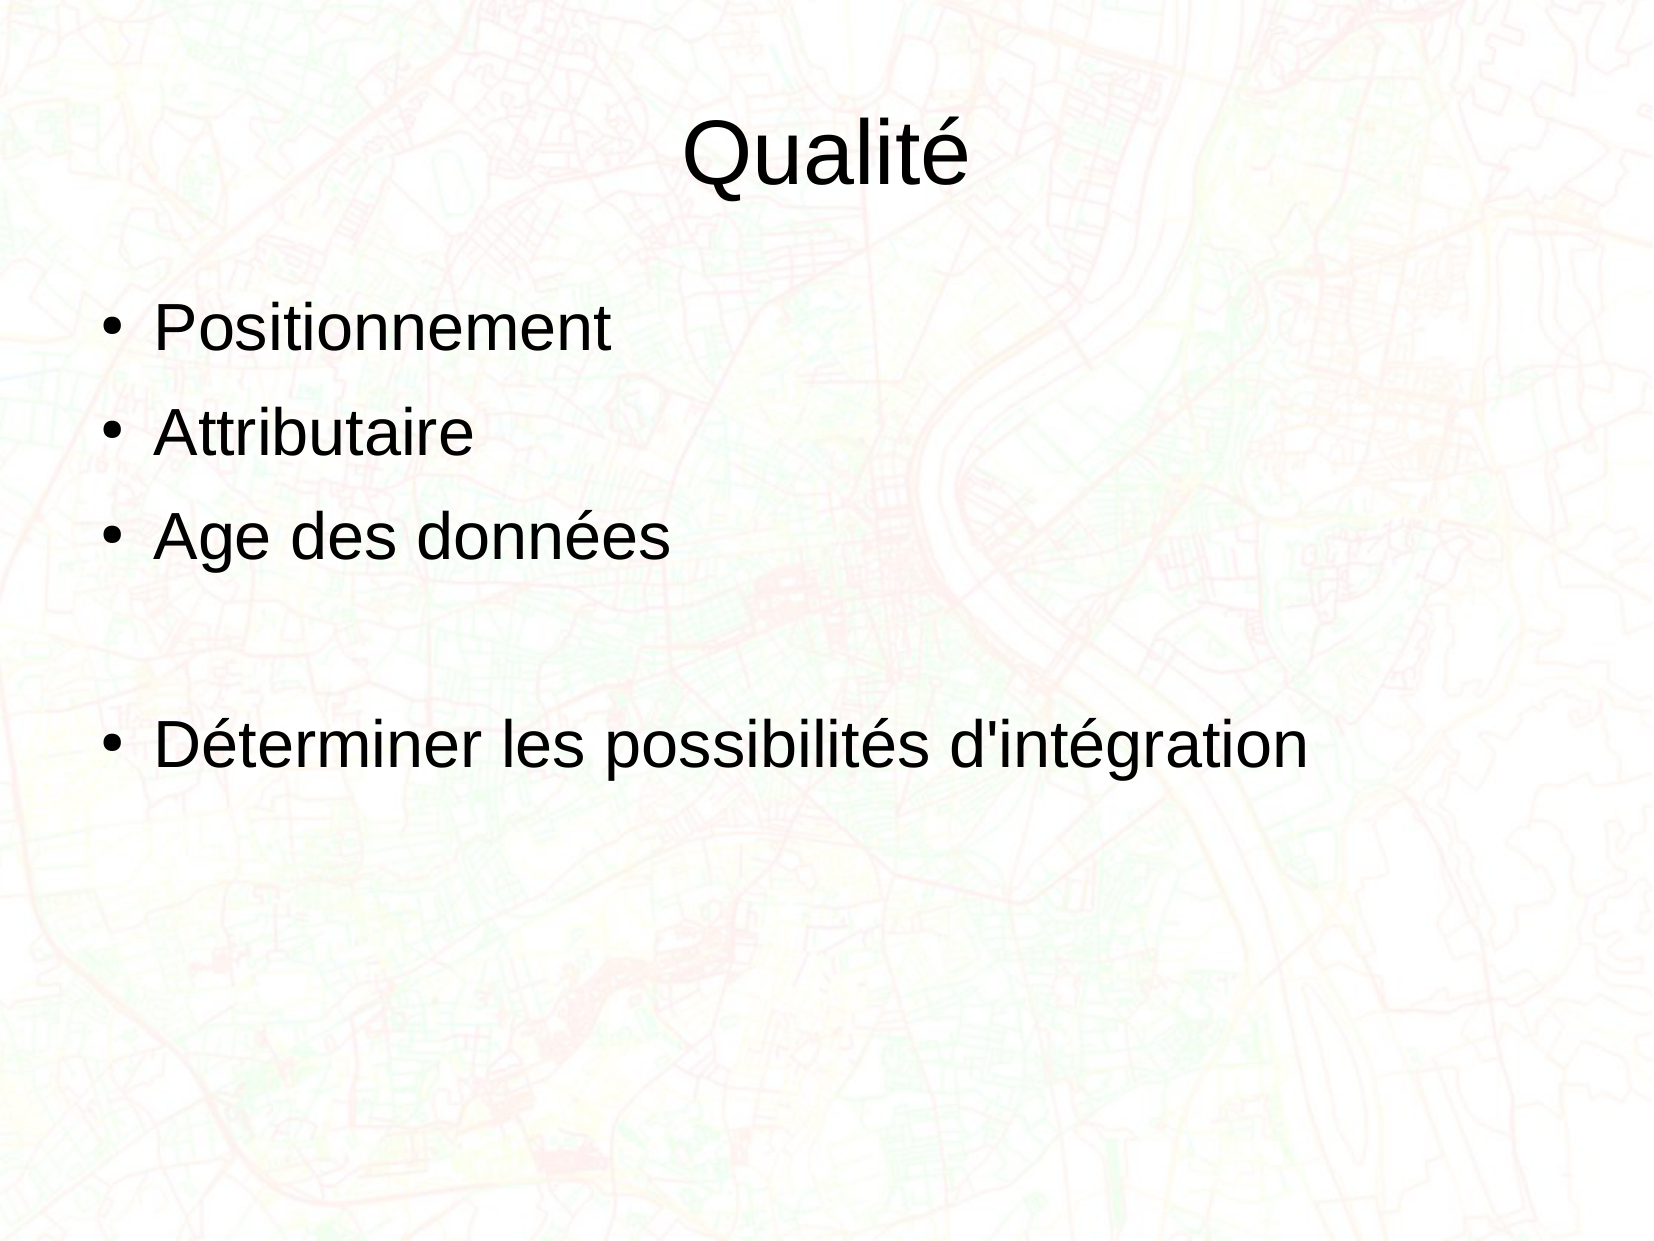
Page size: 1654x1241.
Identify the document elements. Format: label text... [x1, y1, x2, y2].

picture [0, 0, 1654, 1241]
list Positionnement Attributaire Age des données Déterminer les possibilités d'intégration [82, 290, 1571, 1010]
title Qualité [82, 49, 1571, 257]
